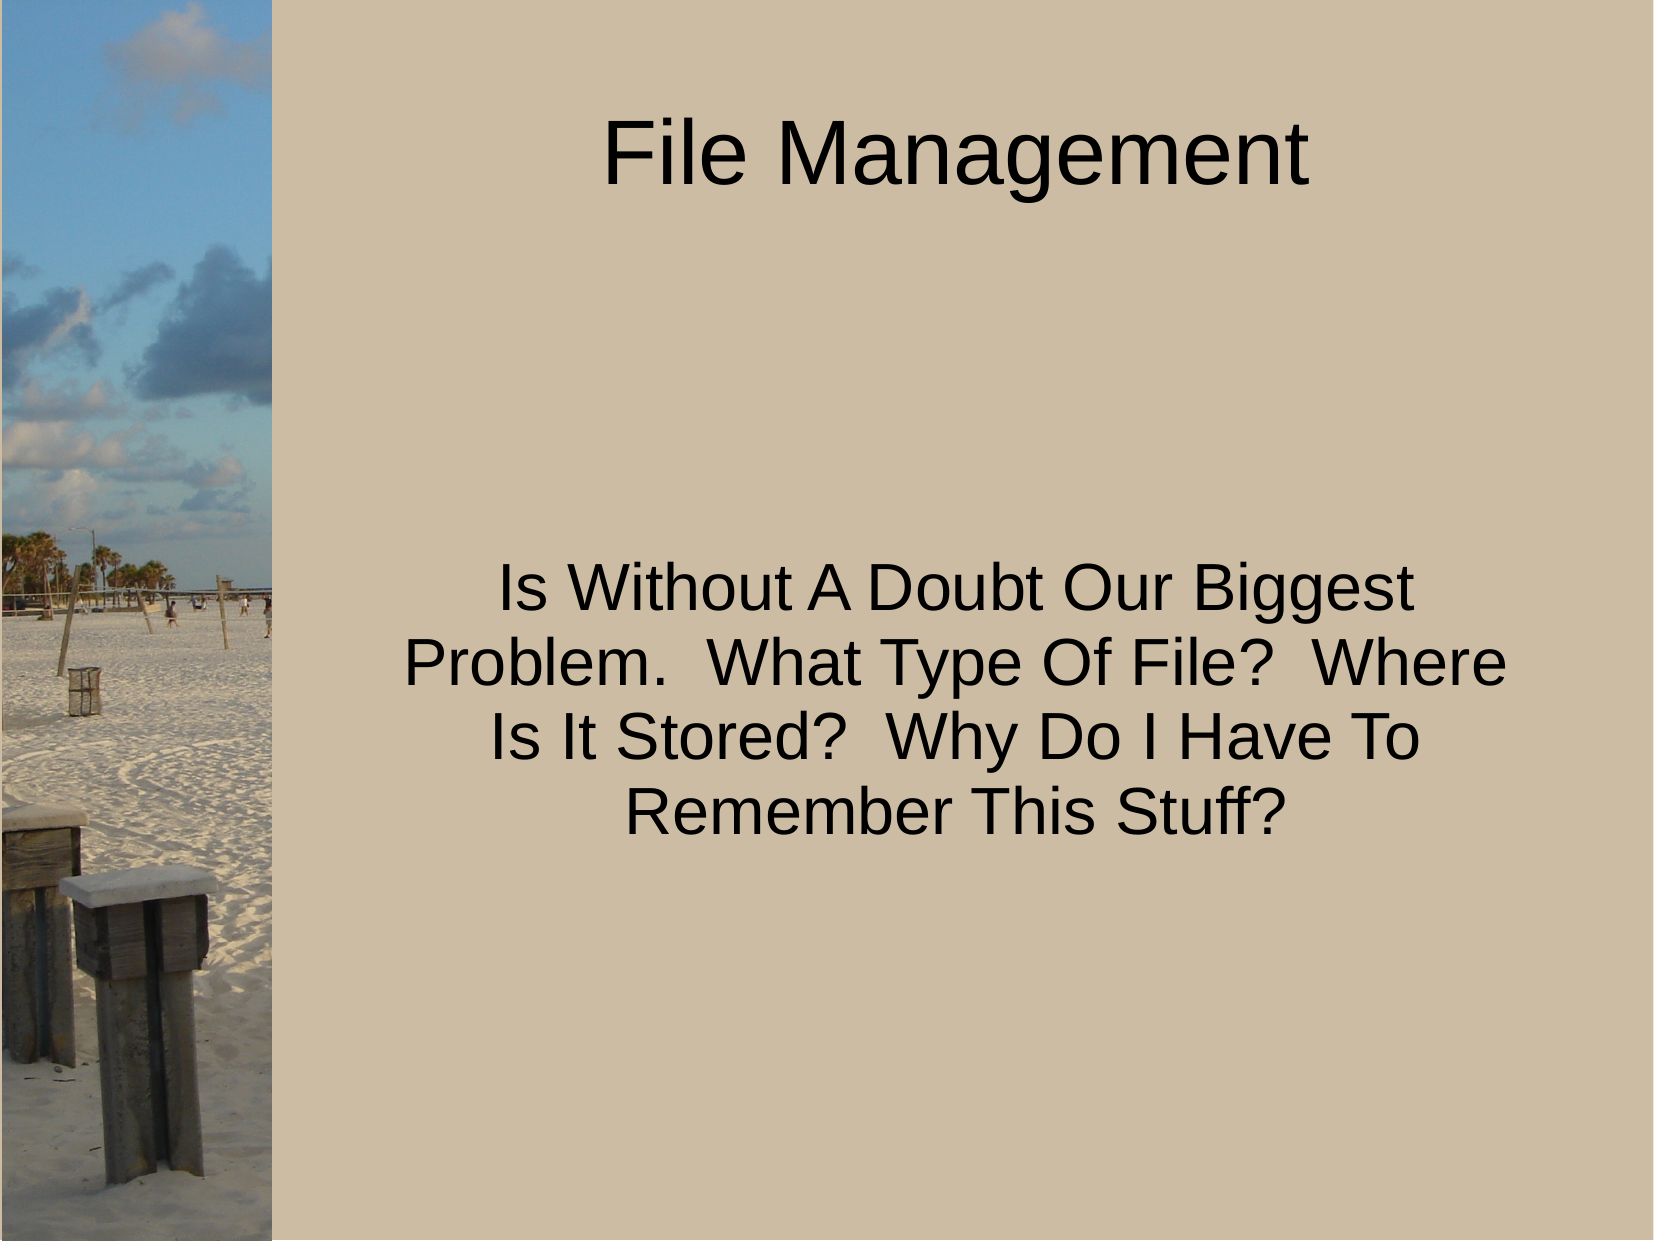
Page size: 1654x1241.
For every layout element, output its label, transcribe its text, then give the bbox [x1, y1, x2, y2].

picture [2, 0, 272, 1241]
title File Management [300, 49, 1613, 257]
subtitle Is Without A Doubt Our Biggest Problem. What Type Of File? Where Is It Stored? Why Do I Have To Remember This Stuff? [300, 290, 1613, 1109]
